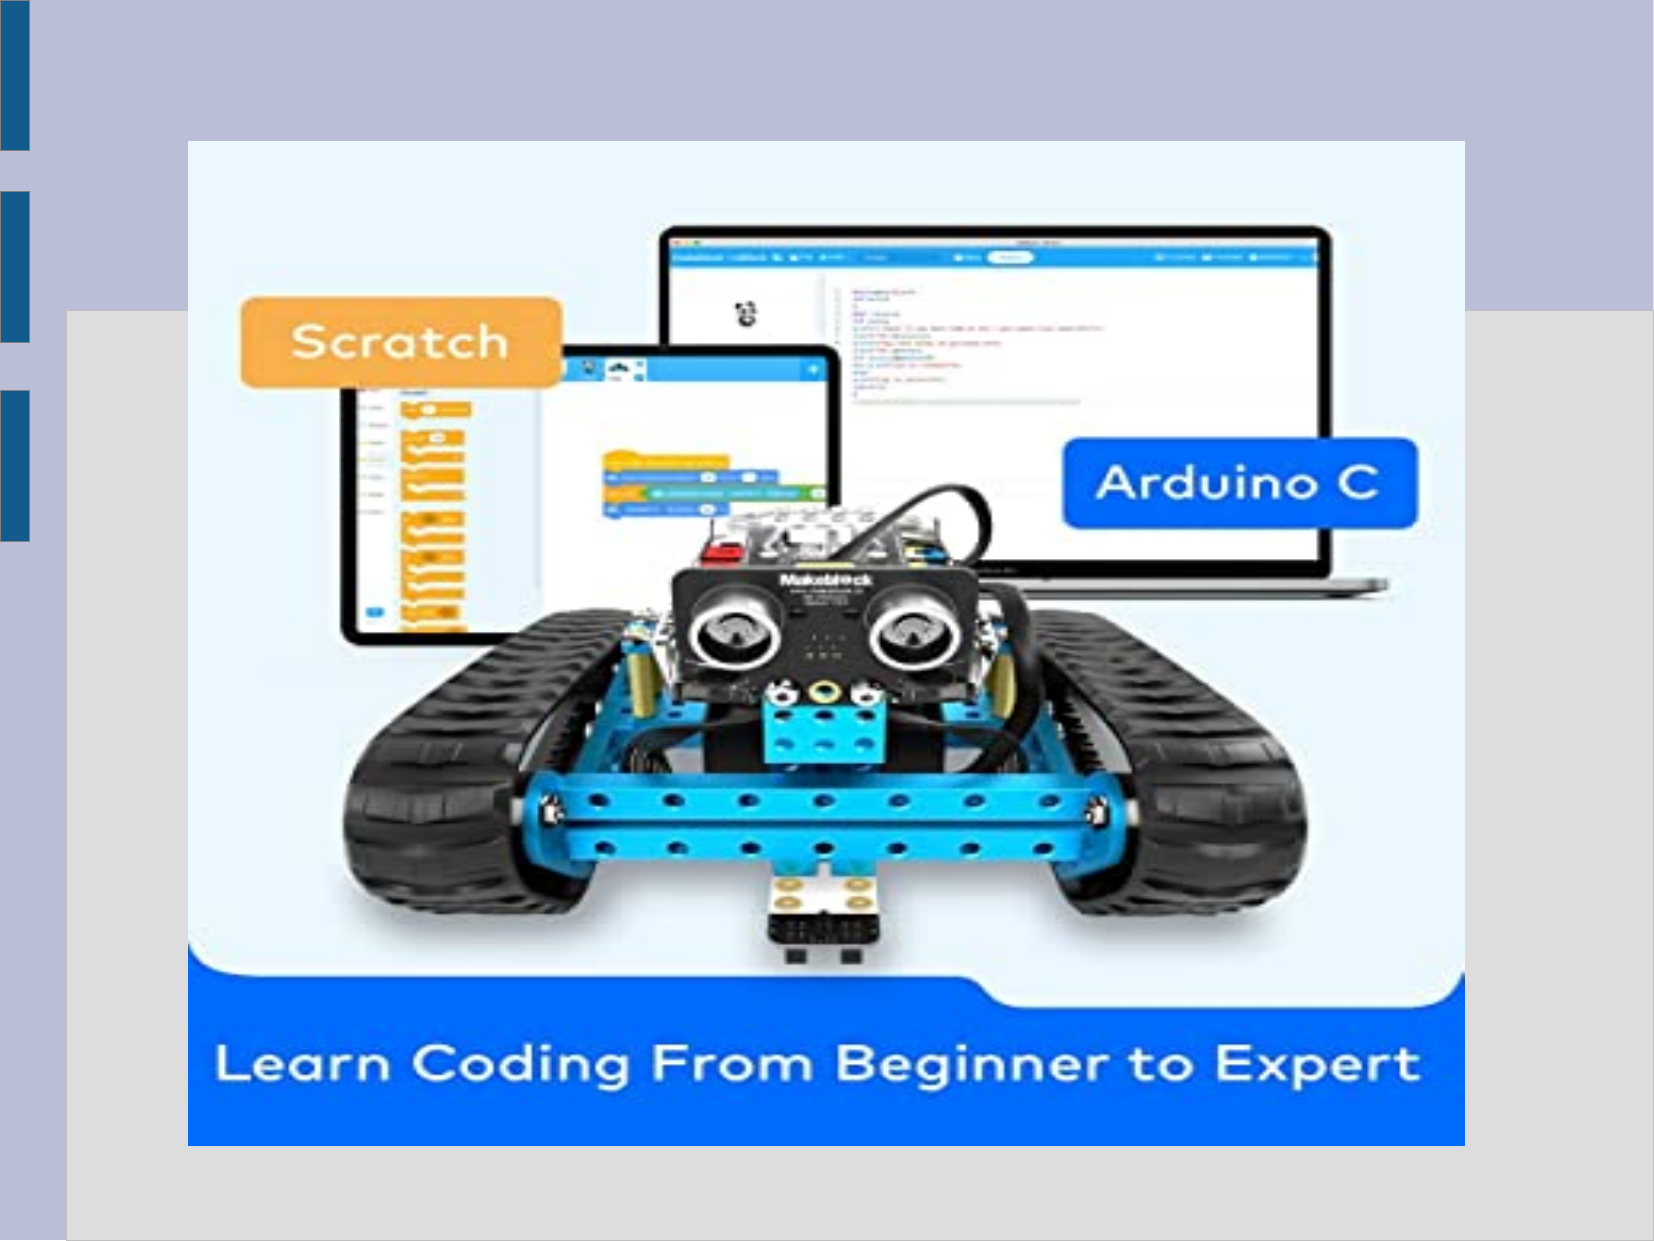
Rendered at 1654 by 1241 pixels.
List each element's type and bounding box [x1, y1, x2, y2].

picture [188, 141, 1465, 1146]
